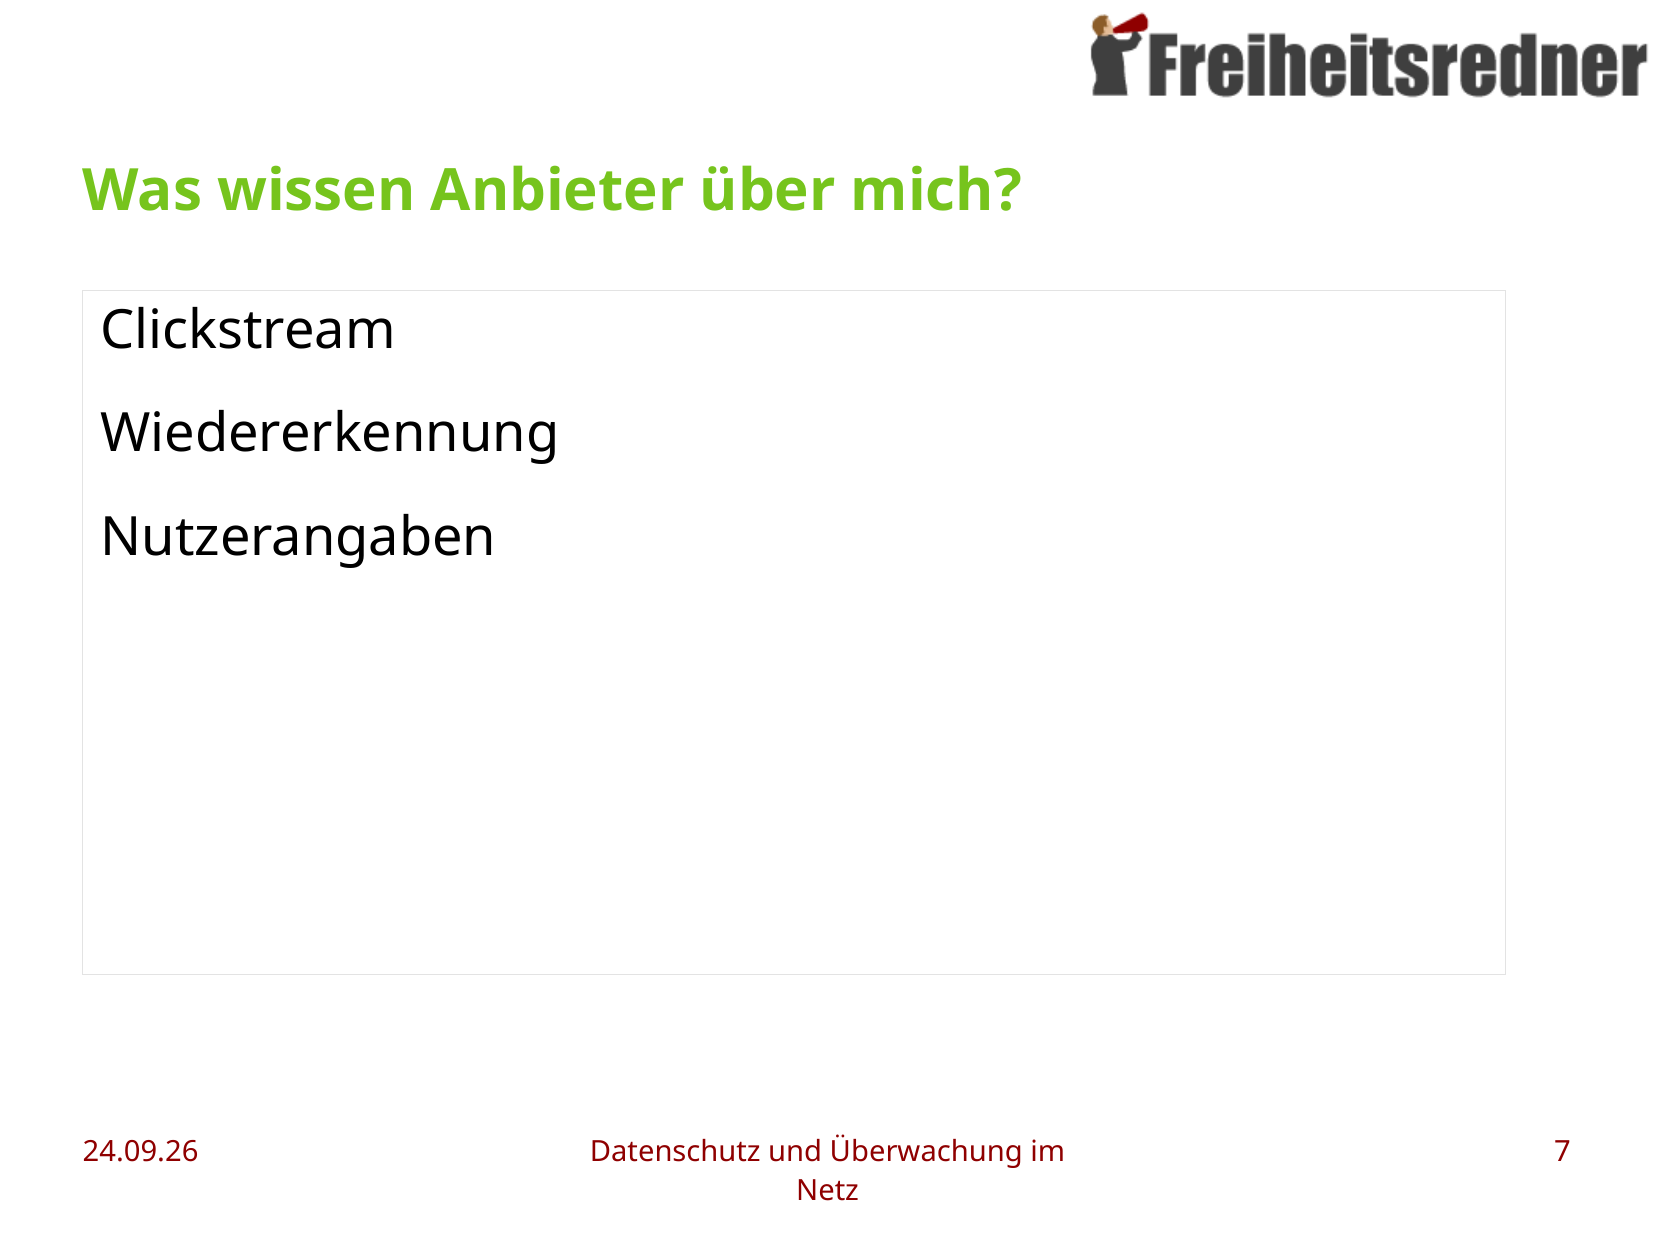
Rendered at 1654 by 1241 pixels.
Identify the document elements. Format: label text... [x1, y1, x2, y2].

picture [1080, 5, 1650, 100]
list Clickstream Wiedererkennung Nutzerangaben [82, 290, 1506, 975]
title Was wissen Anbieter über mich? [82, 118, 1565, 257]
